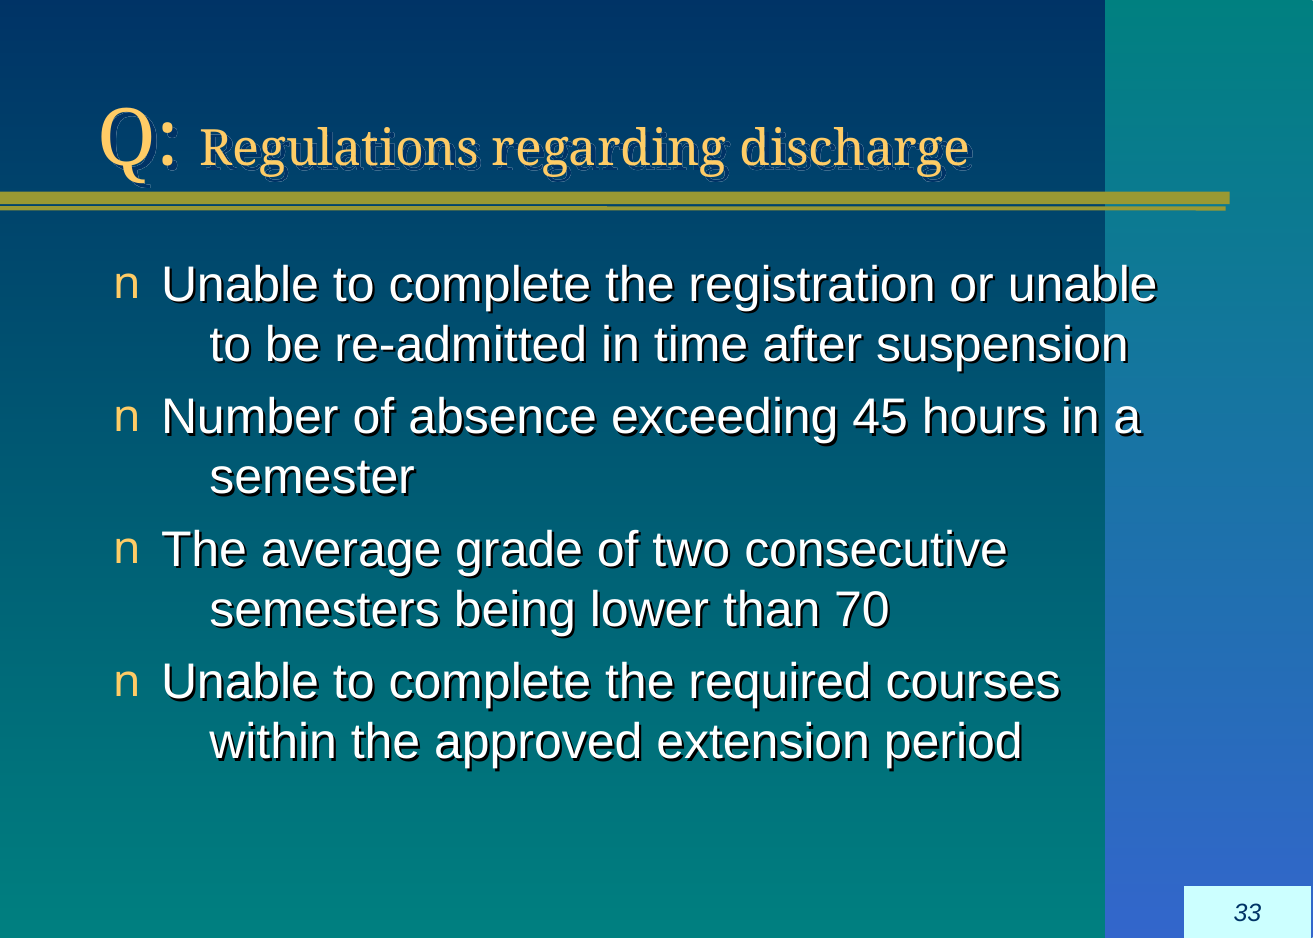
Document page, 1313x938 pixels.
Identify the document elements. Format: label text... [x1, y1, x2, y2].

text_box 33 [1185, 887, 1310, 937]
list Unable to complete the registration or unable to be re-admitted in time after suspension Number of absence exceeding 45 hours in a semester The average grade of two consecutive semesters being lower than 70 Unable to complete the required courses within the approved extension period [99, 244, 1201, 844]
text_box [1105, 0, 1313, 938]
title Q: Regulations regarding discharge [84, 36, 1280, 188]
